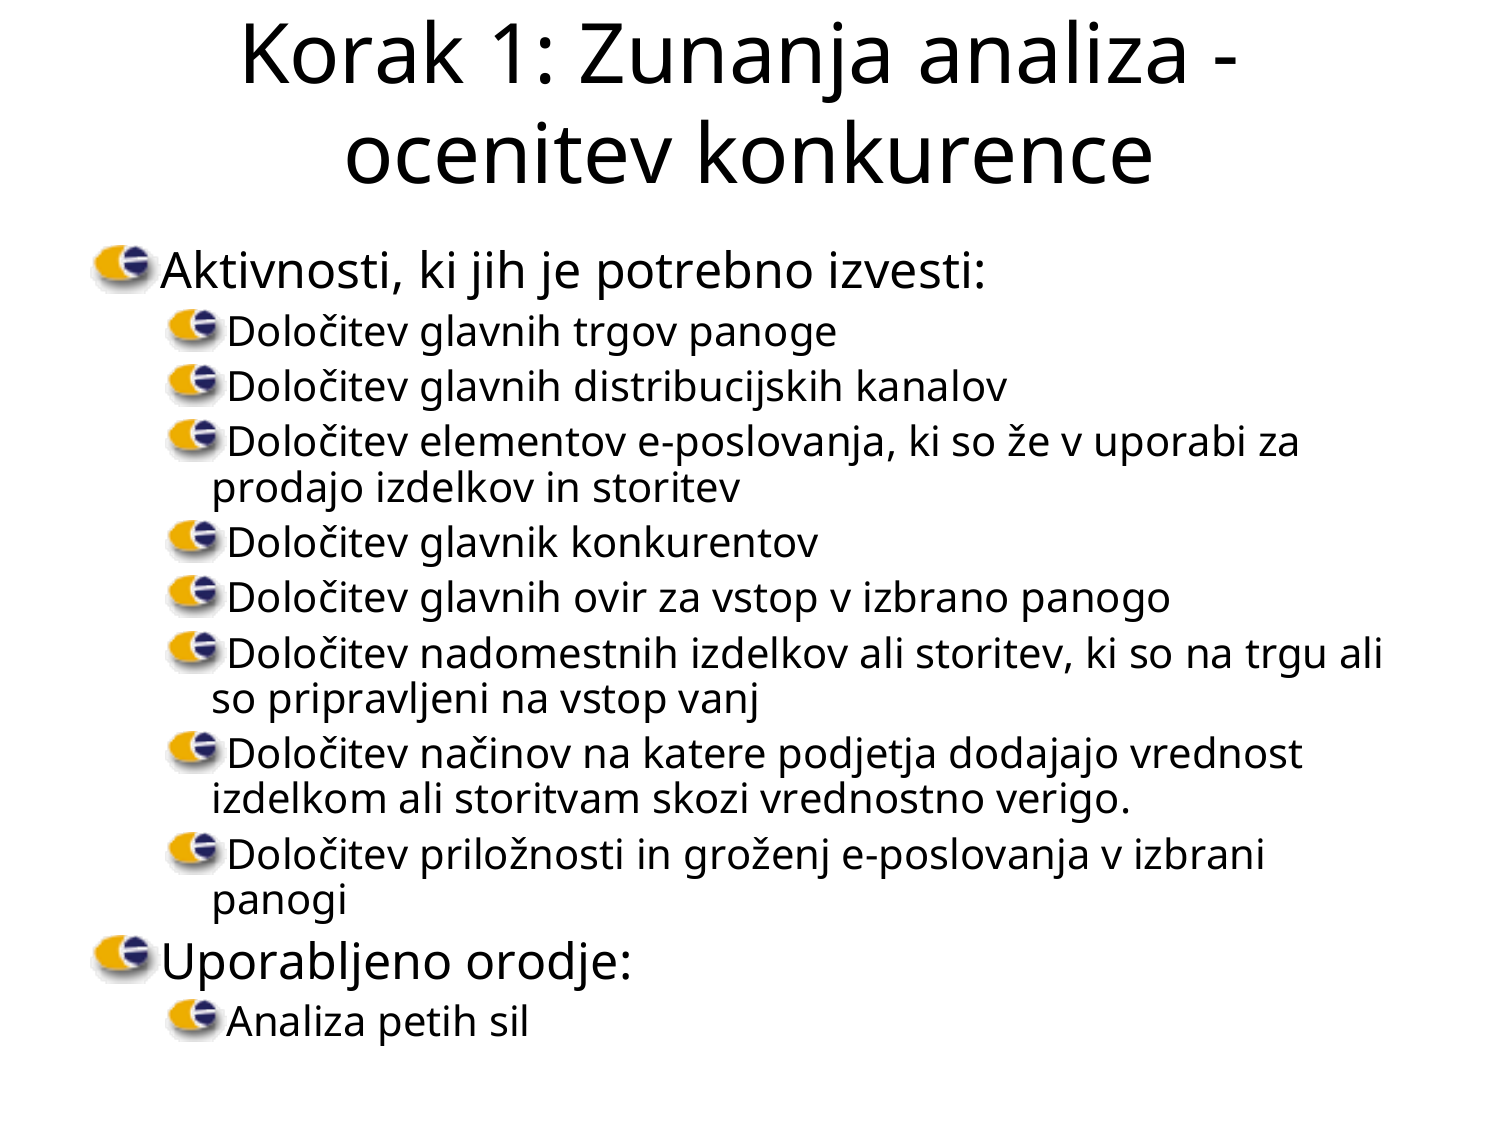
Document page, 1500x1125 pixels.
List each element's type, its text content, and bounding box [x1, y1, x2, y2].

title Korak 1: Zunanja analiza - ocenitev konkurence [0, 0, 1500, 209]
list Aktivnosti, ki jih je potrebno izvesti: Določitev glavnih trgov panoge Določitev glavnih distribucijskih kanalov Določitev elementov e-poslovanja, ki so že v uporabi za prodajo izdelkov in storitev Določitev glavnik konkurentov Določitev glavnih ovir za vstop v izbrano panogo Določitev nadomestnih izdelkov ali storitev, ki so na trgu ali so pripravljeni na vstop vanj Določitev načinov na katere podjetja dodajajo vrednost izdelkom ali storitvam skozi vrednostno verigo. Določitev priložnosti in groženj e-poslovanja v izbrani panogi Uporabljeno orodje: Analiza petih sil [74, 237, 1417, 1125]
